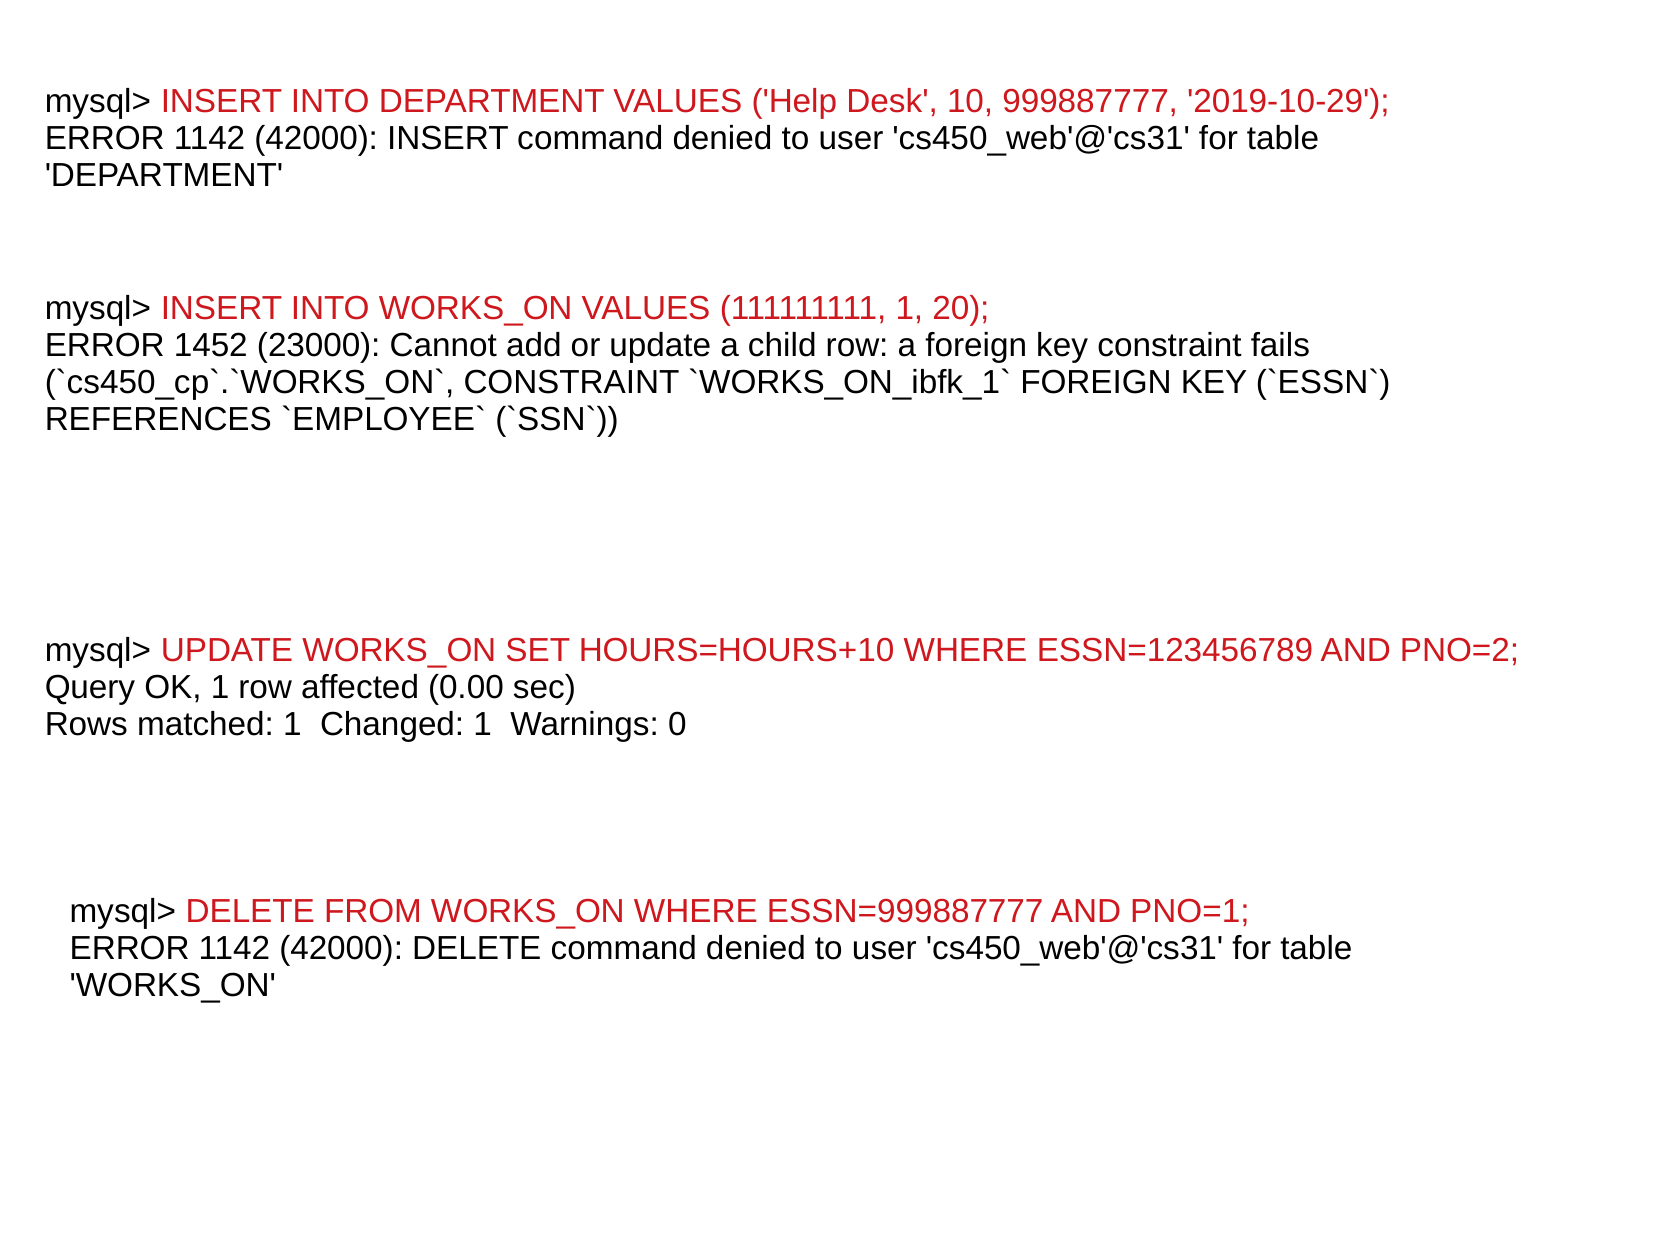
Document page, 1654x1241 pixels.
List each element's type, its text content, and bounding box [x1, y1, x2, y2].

text_box mysql> INSERT INTO WORKS_ON VALUES (111111111, 1, 20); ERROR 1452 (23000): Cannot add or update a child row: a foreign key constraint fails (`cs450_cp`.`WORKS_ON`, CONSTRAINT `WORKS_ON_ibfk_1` FOREIGN KEY (`ESSN`) REFERENCES `EMPLOYEE` (`SSN`)) [30, 282, 1579, 466]
text_box mysql> DELETE FROM WORKS_ON WHERE ESSN=999887777 AND PNO=1; ERROR 1142 (42000): DELETE command denied to user 'cs450_web'@'cs31' for table 'WORKS_ON' [54, 885, 1531, 1026]
text_box mysql> UPDATE WORKS_ON SET HOURS=HOURS+10 WHERE ESSN=123456789 AND PNO=2; Query OK, 1 row affected (0.00 sec) Rows matched: 1 Changed: 1 Warnings: 0 [30, 624, 1576, 766]
text_box mysql> INSERT INTO DEPARTMENT VALUES ('Help Desk', 10, 999887777, '2019-10-29'); ERROR 1142 (42000): INSERT command denied to user 'cs450_web'@'cs31' for table 'DEPARTMENT' [30, 75, 1576, 216]
